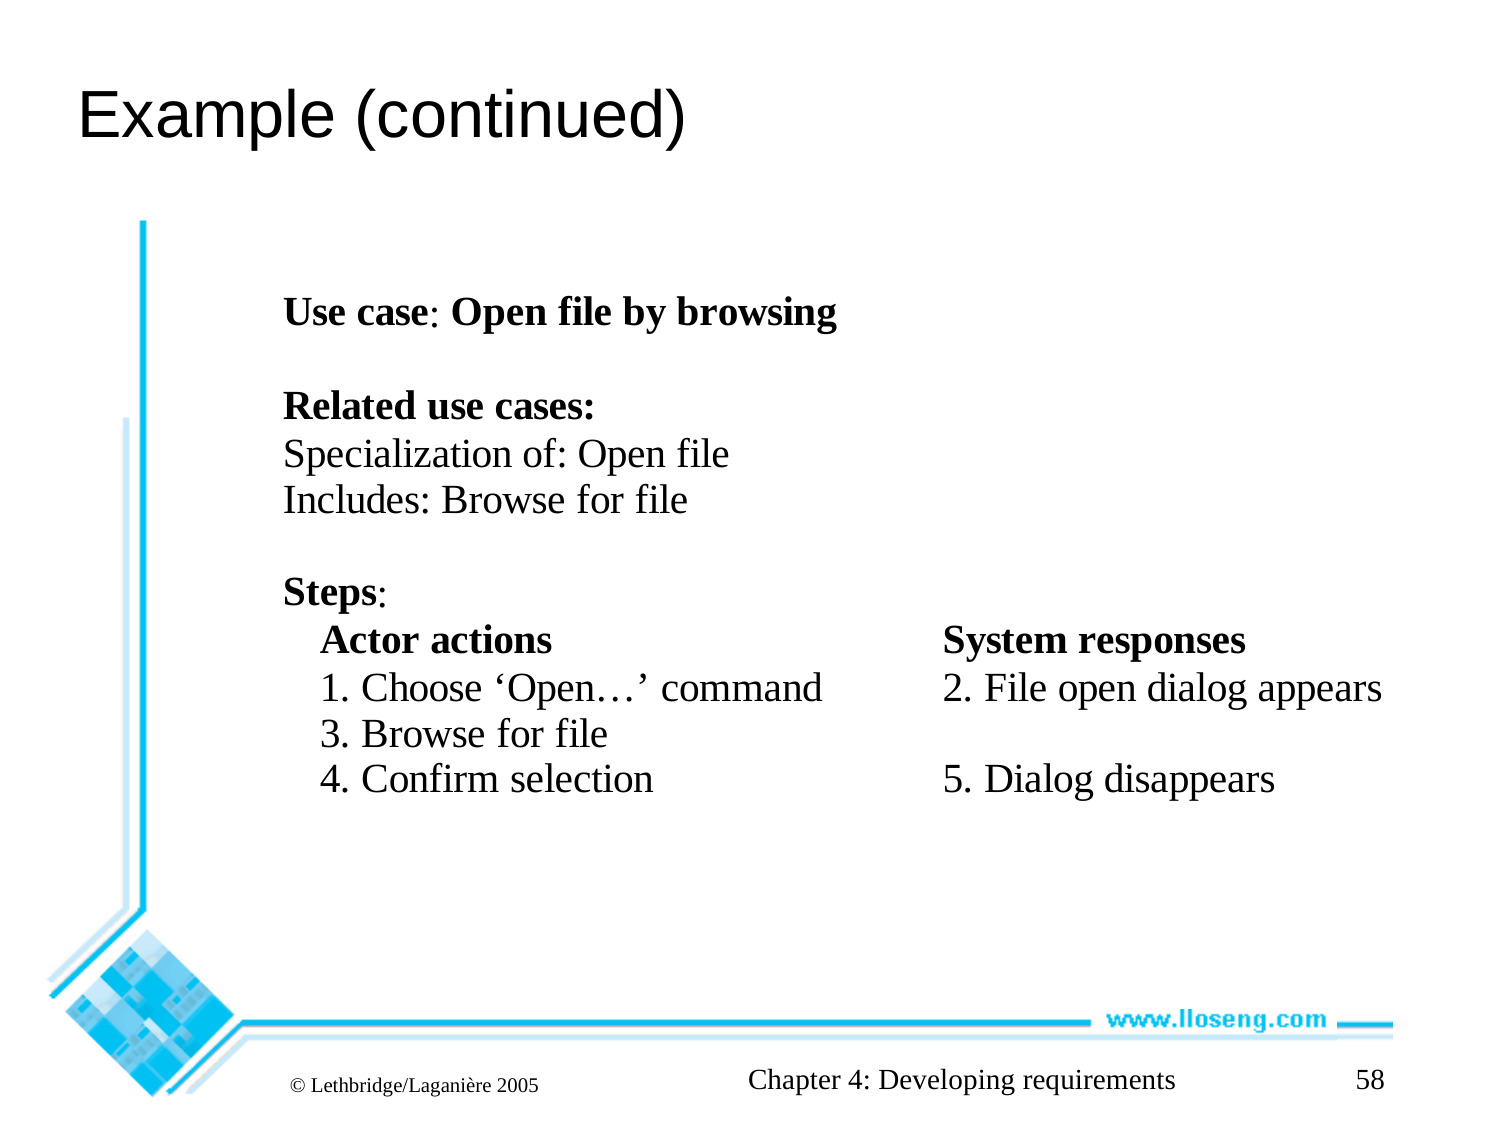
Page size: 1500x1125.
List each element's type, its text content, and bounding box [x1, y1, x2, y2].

text_box Chapter 4: Developing requirements [624, 1050, 1300, 1125]
title Example (continued) [62, 37, 1413, 188]
text_box © Lethbridge/Laganière 2005 [275, 1062, 601, 1125]
chart [272, 288, 1500, 1018]
text_box <number> [1325, 1050, 1401, 1125]
picture [35, 209, 1393, 1099]
